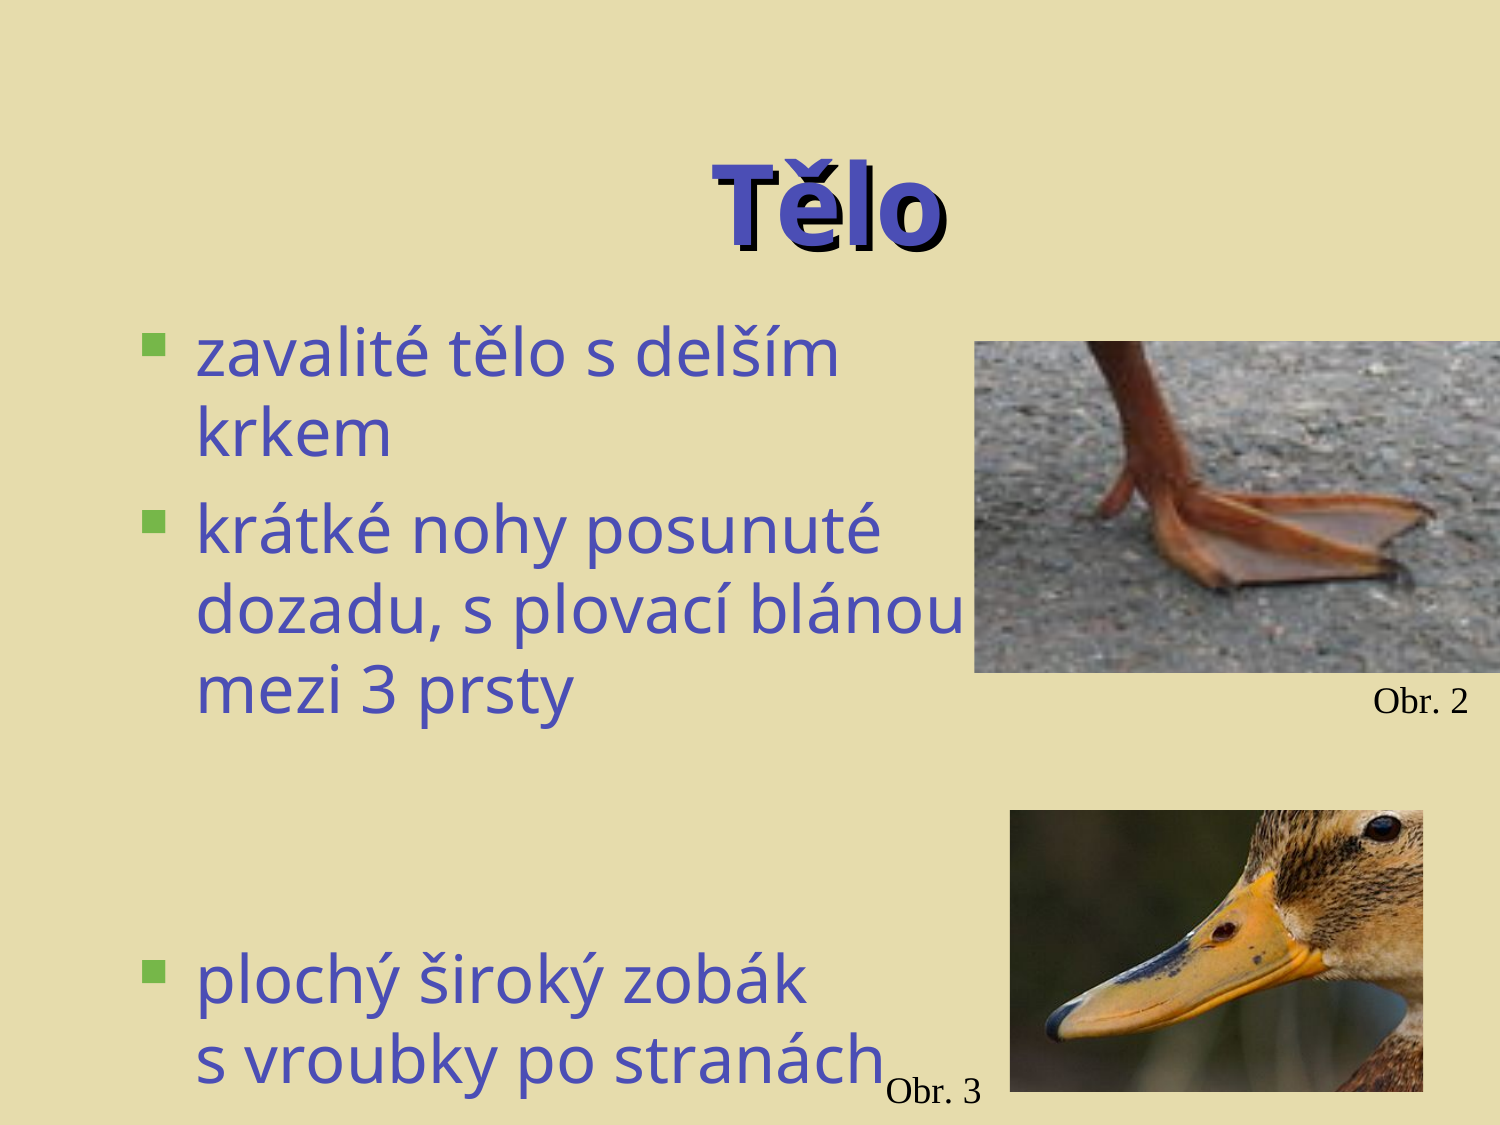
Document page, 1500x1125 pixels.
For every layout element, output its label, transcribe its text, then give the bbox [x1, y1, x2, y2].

picture [1009, 810, 1424, 1092]
list zavalité tělo s delším krkem krátké nohy posunuté dozadu, s plovací blánou mezi 3 prsty plochý široký zobák s vroubky po stranách [123, 302, 1022, 1125]
text_box Obr. 2 [1358, 673, 1500, 730]
text_box Obr. 3 [832, 1058, 999, 1120]
title Tělo [188, 35, 1468, 276]
picture [974, 341, 1500, 673]
